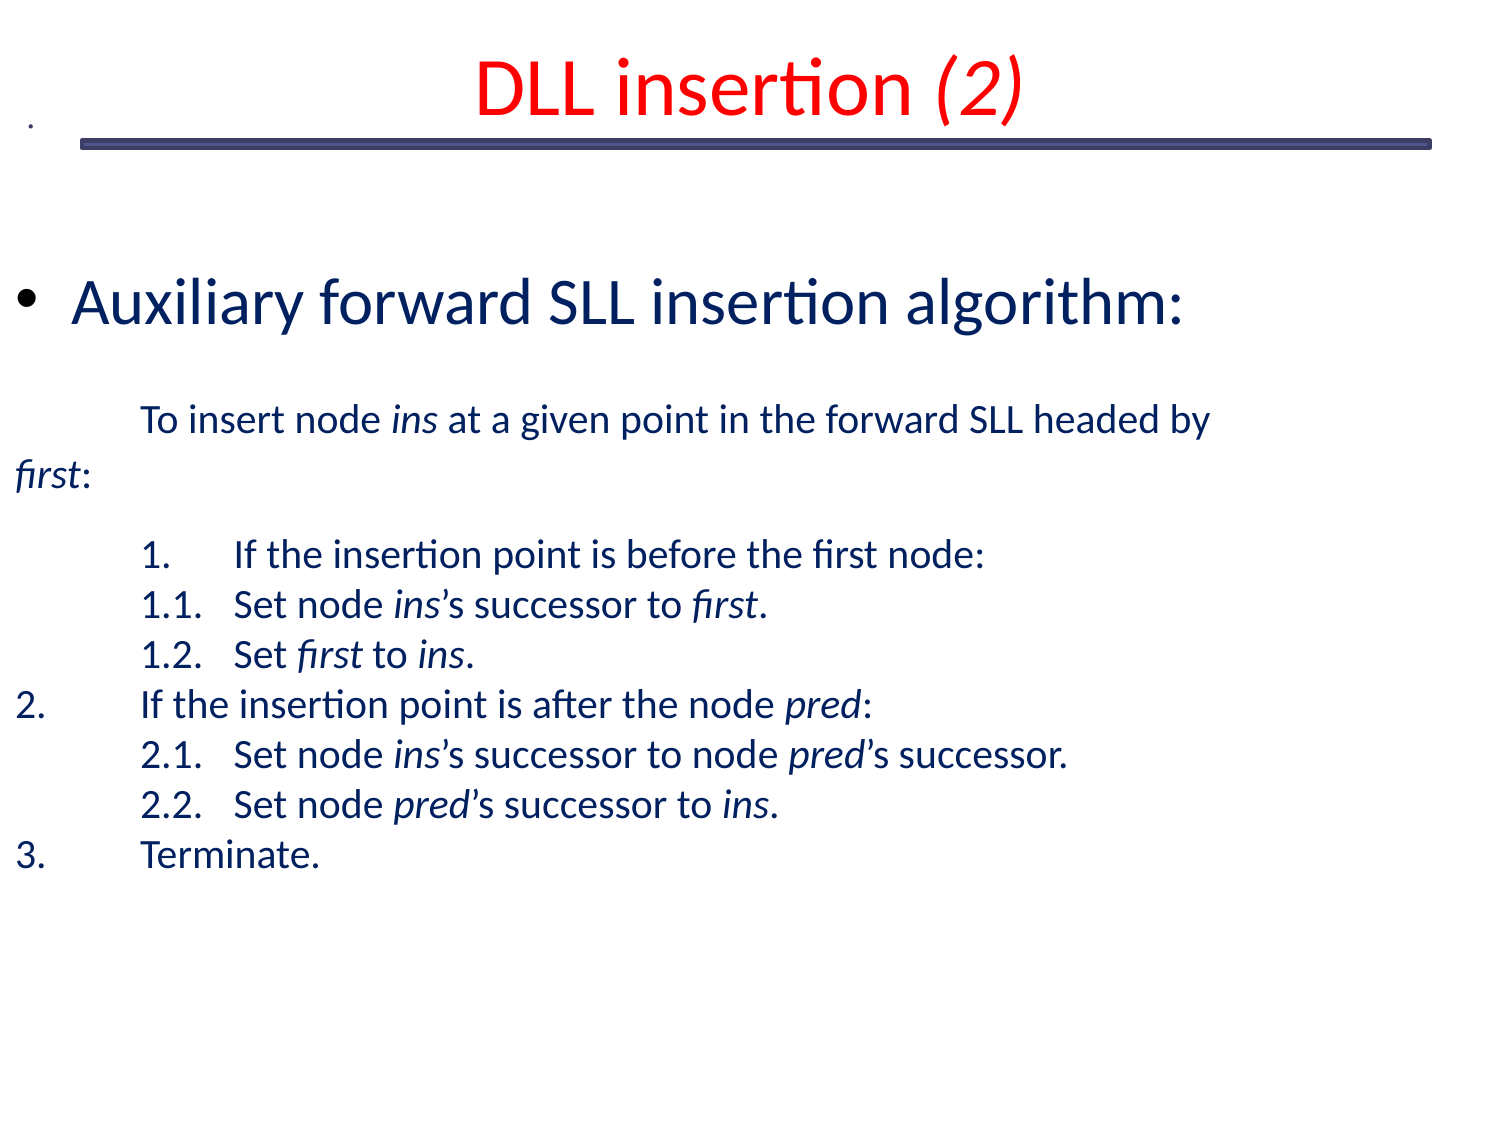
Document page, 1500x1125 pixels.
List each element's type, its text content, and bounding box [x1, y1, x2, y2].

list Auxiliary forward SLL insertion algorithm: To insert node ins at a given point in the forward SLL headed by first: 1. If the insertion point is before the first node: 1.1. Set node ins’s successor to first. 1.2. Set first to ins. 2. If the insertion point is after the node pred: 2.1. Set node ins’s successor to node pred’s successor. 2.2. Set node pred’s successor to ins. 3. Terminate. [0, 249, 1275, 1013]
title DLL insertion (2) [75, 23, 1425, 141]
